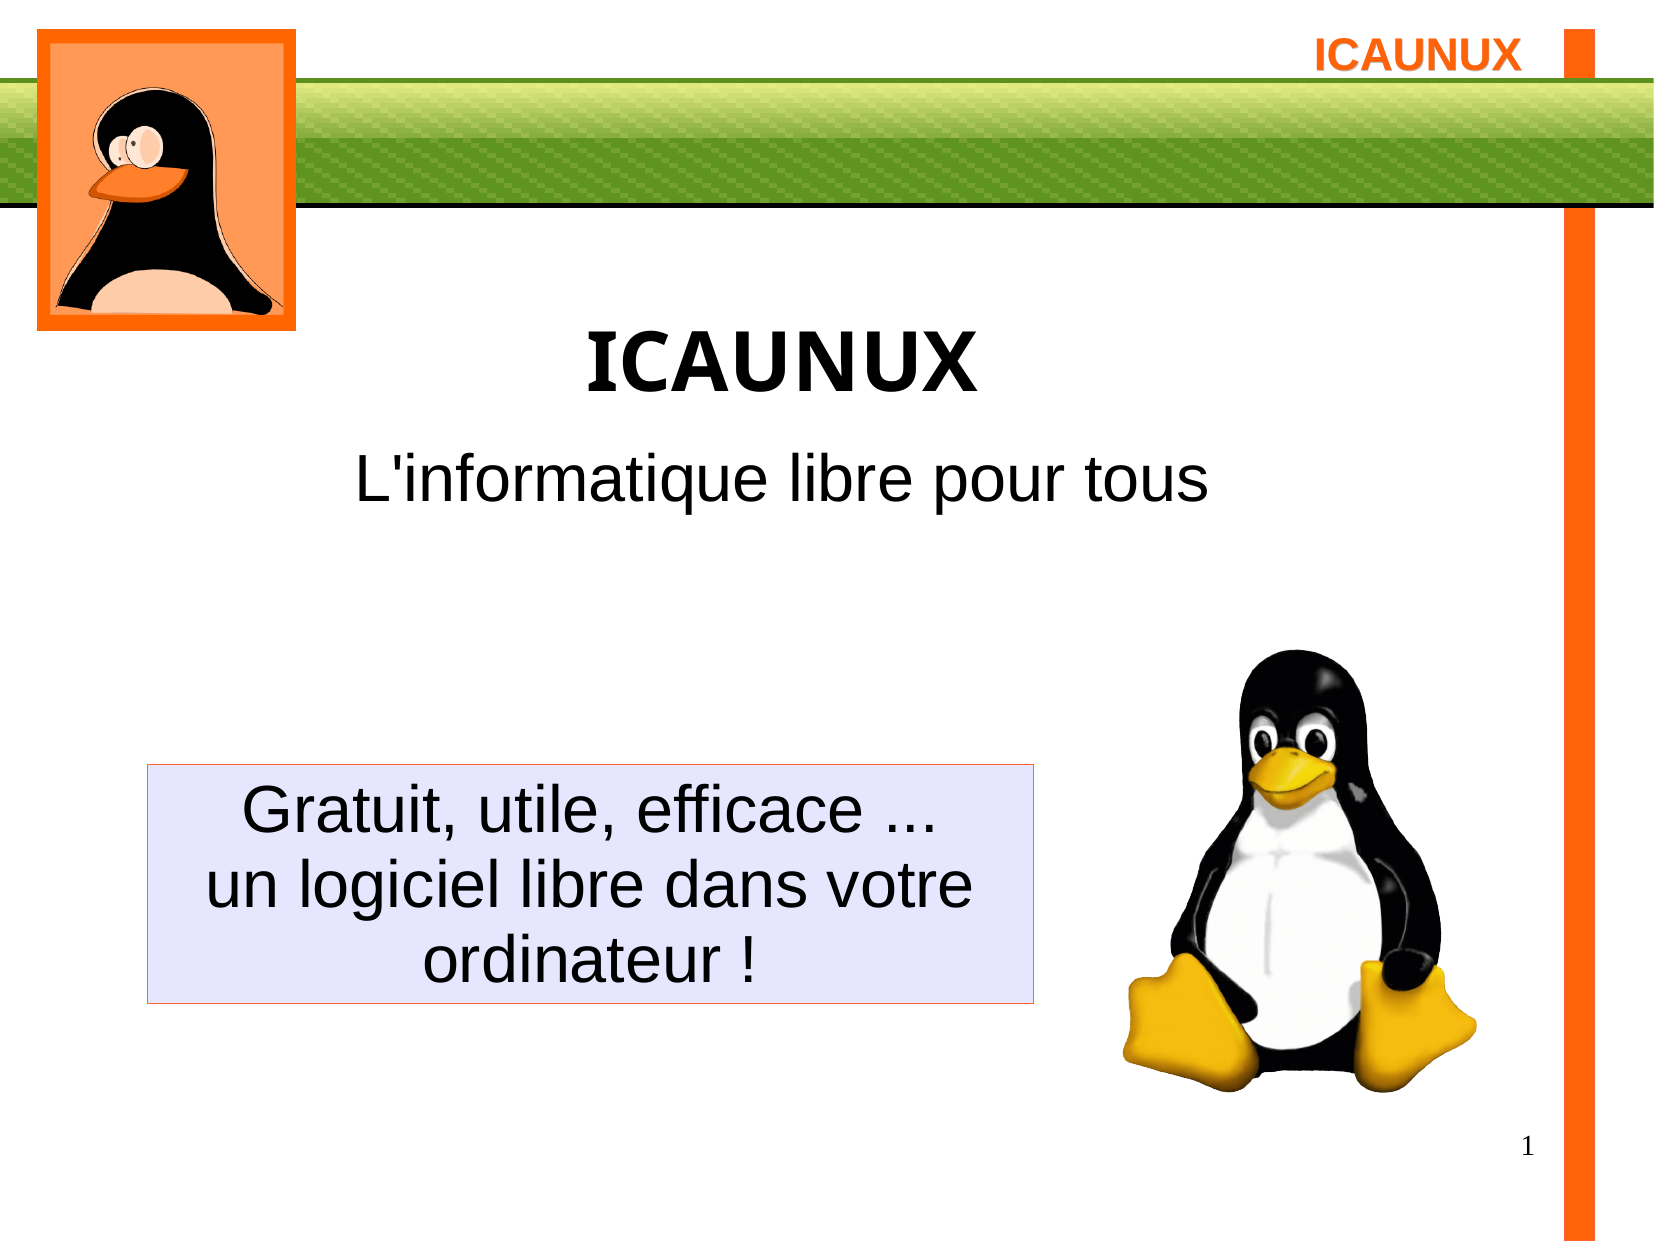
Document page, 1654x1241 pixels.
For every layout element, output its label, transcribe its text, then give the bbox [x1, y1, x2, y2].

text_box ICAUNUX [472, 295, 1093, 408]
text_box L'informatique libre pour tous [177, 433, 1388, 524]
picture [1122, 649, 1477, 1093]
picture [0, 29, 1654, 331]
text_box Gratuit, utile, efficace ... un logiciel libre dans votre ordinateur ! [147, 764, 1034, 1004]
